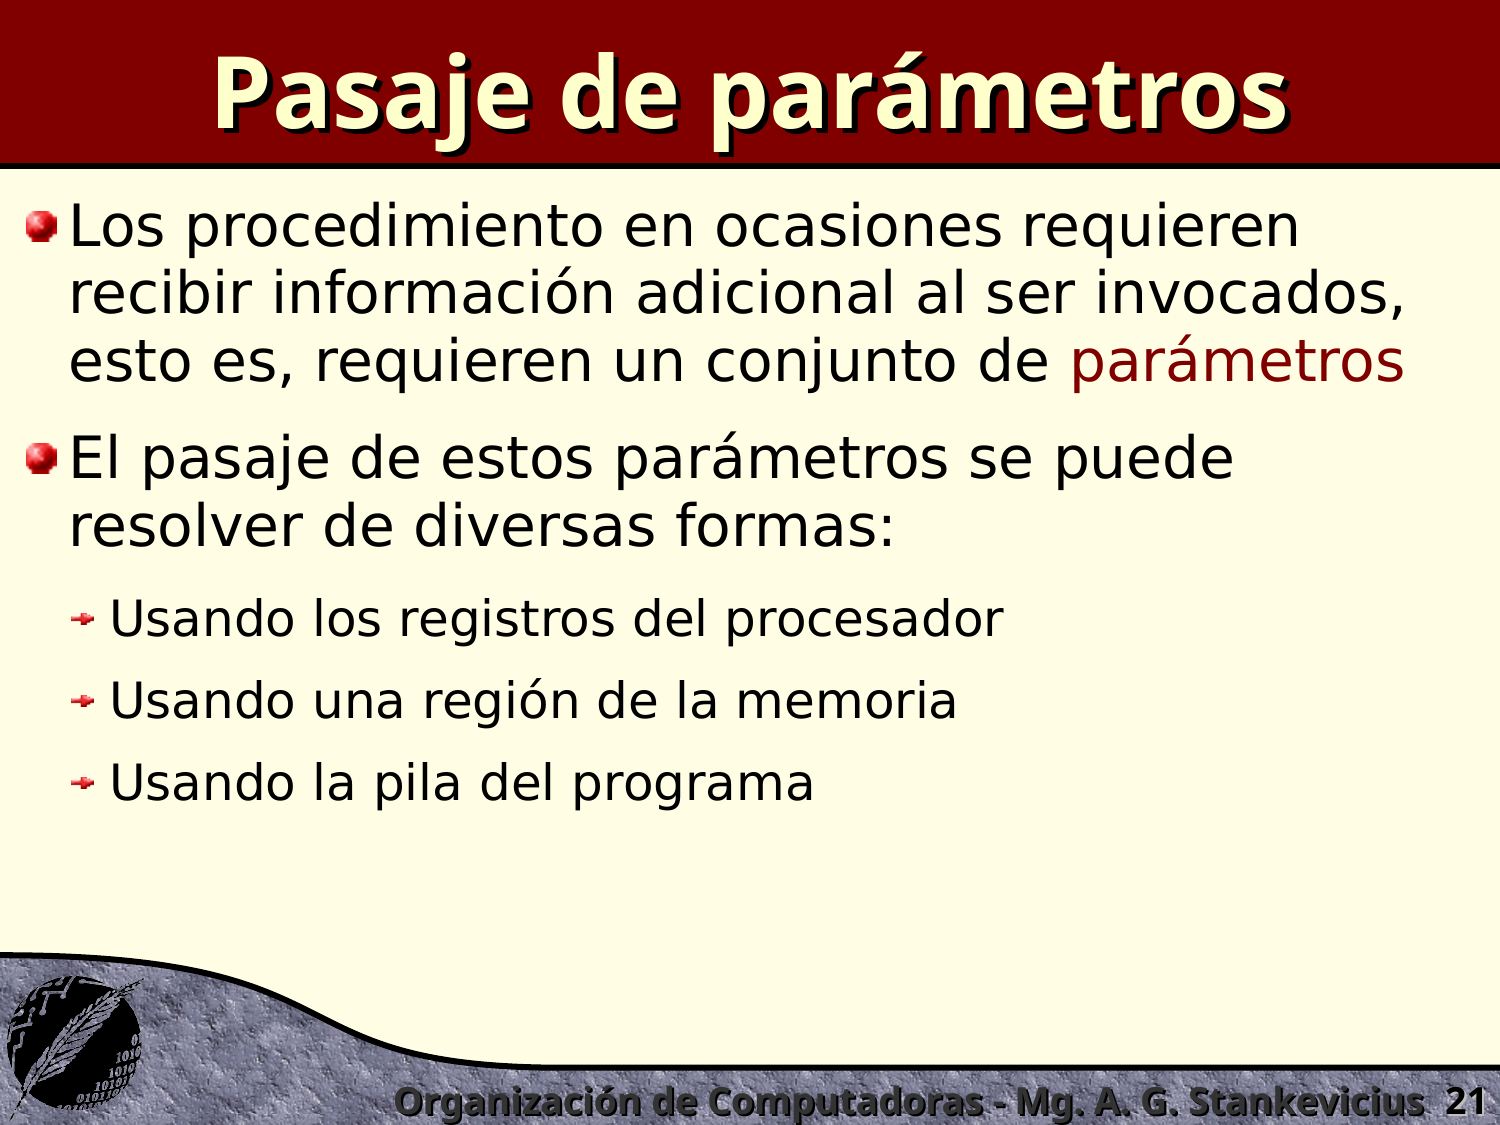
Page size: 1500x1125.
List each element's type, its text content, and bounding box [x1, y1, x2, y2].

picture [0, 959, 1500, 1125]
picture [1058, 1100, 1065, 1110]
picture [802, 1100, 806, 1110]
list Los procedimiento en ocasiones requieren recibir información adicional al ser invocados, esto es, requieren un conjunto de parámetros El pasaje de estos parámetros se puede resolver de diversas formas: Usando los registros del procesador Usando una región de la memoria Usando la pila del programa [11, 192, 1486, 935]
title Pasaje de parámetros [15, 5, 1485, 160]
picture [448, 1100, 455, 1110]
